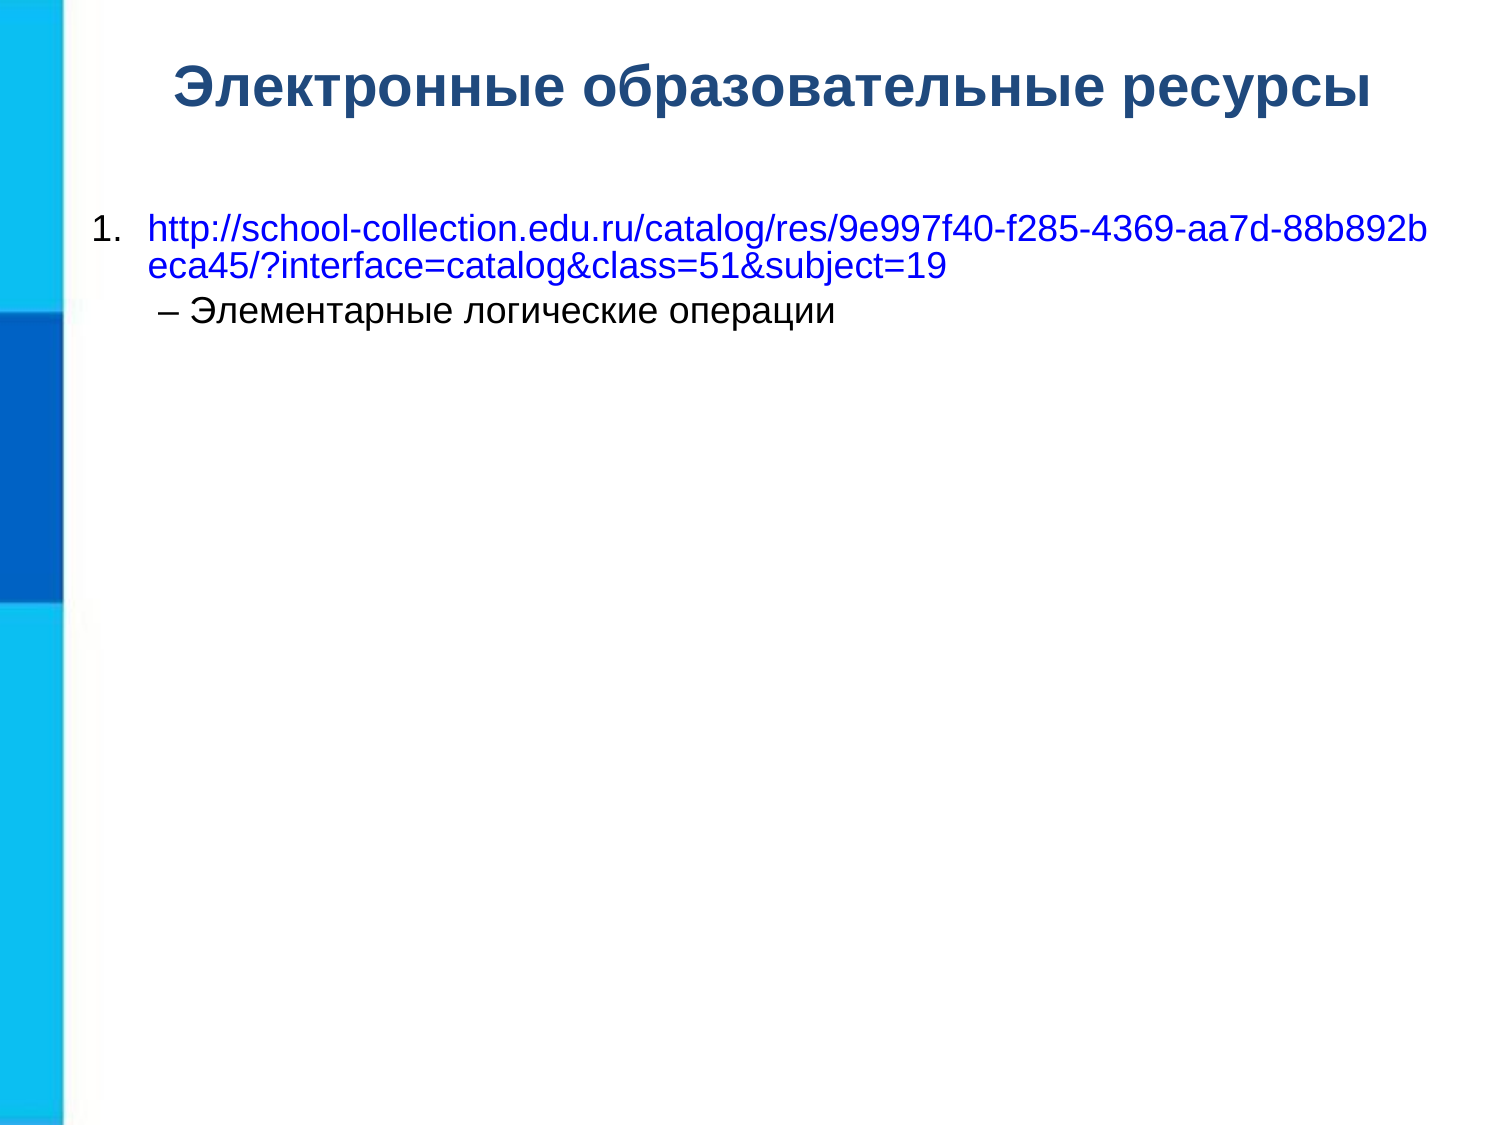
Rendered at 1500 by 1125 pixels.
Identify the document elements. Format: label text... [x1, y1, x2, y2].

text_box Электронные образовательные ресурсы [58, 30, 1489, 135]
picture [0, 0, 1500, 1125]
text_box http://school-collection.edu.ru/catalog/res/9e997f40-f285-4369-aa7d-88b892beca45/?interface=catalog&class=51&subject=19 – Элементарные логические операции [76, 196, 1447, 302]
